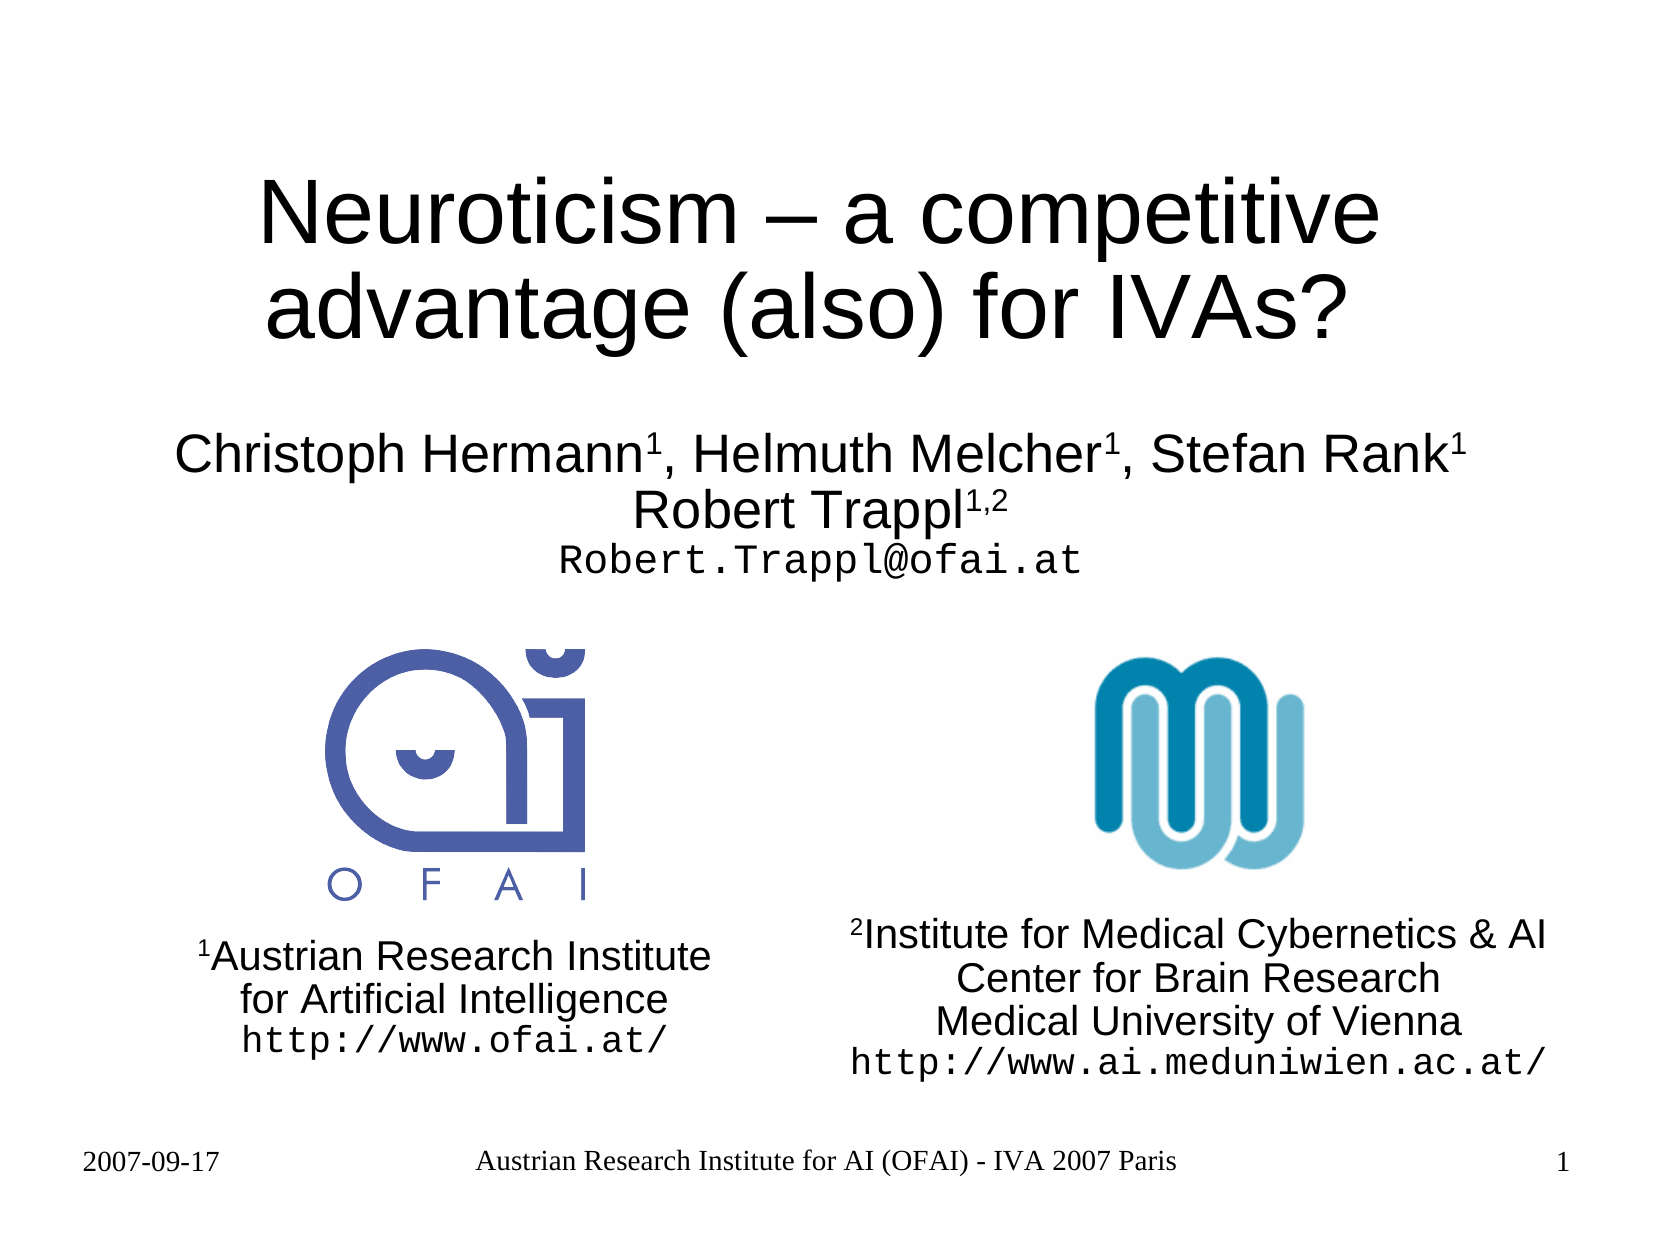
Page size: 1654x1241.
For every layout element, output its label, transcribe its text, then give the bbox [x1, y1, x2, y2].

title Neuroticism – a competitive advantage (also) for IVAs? [76, 159, 1566, 367]
text_box 2Institute for Medical Cybernetics & AI Center for Brain Research Medical University of Vienna http://www.ai.meduniwien.ac.at/ [826, 885, 1571, 1111]
picture [325, 649, 585, 901]
subtitle Christoph Hermann1, Helmuth Melcher1, Stefan Rank1 Robert Trappl1,2 Robert.Trappl@ofai.at [76, 389, 1566, 621]
text_box 1Austrian Research Institute for Artificial Intelligence http://www.ofai.at/ [82, 885, 826, 1111]
picture [1084, 647, 1311, 880]
